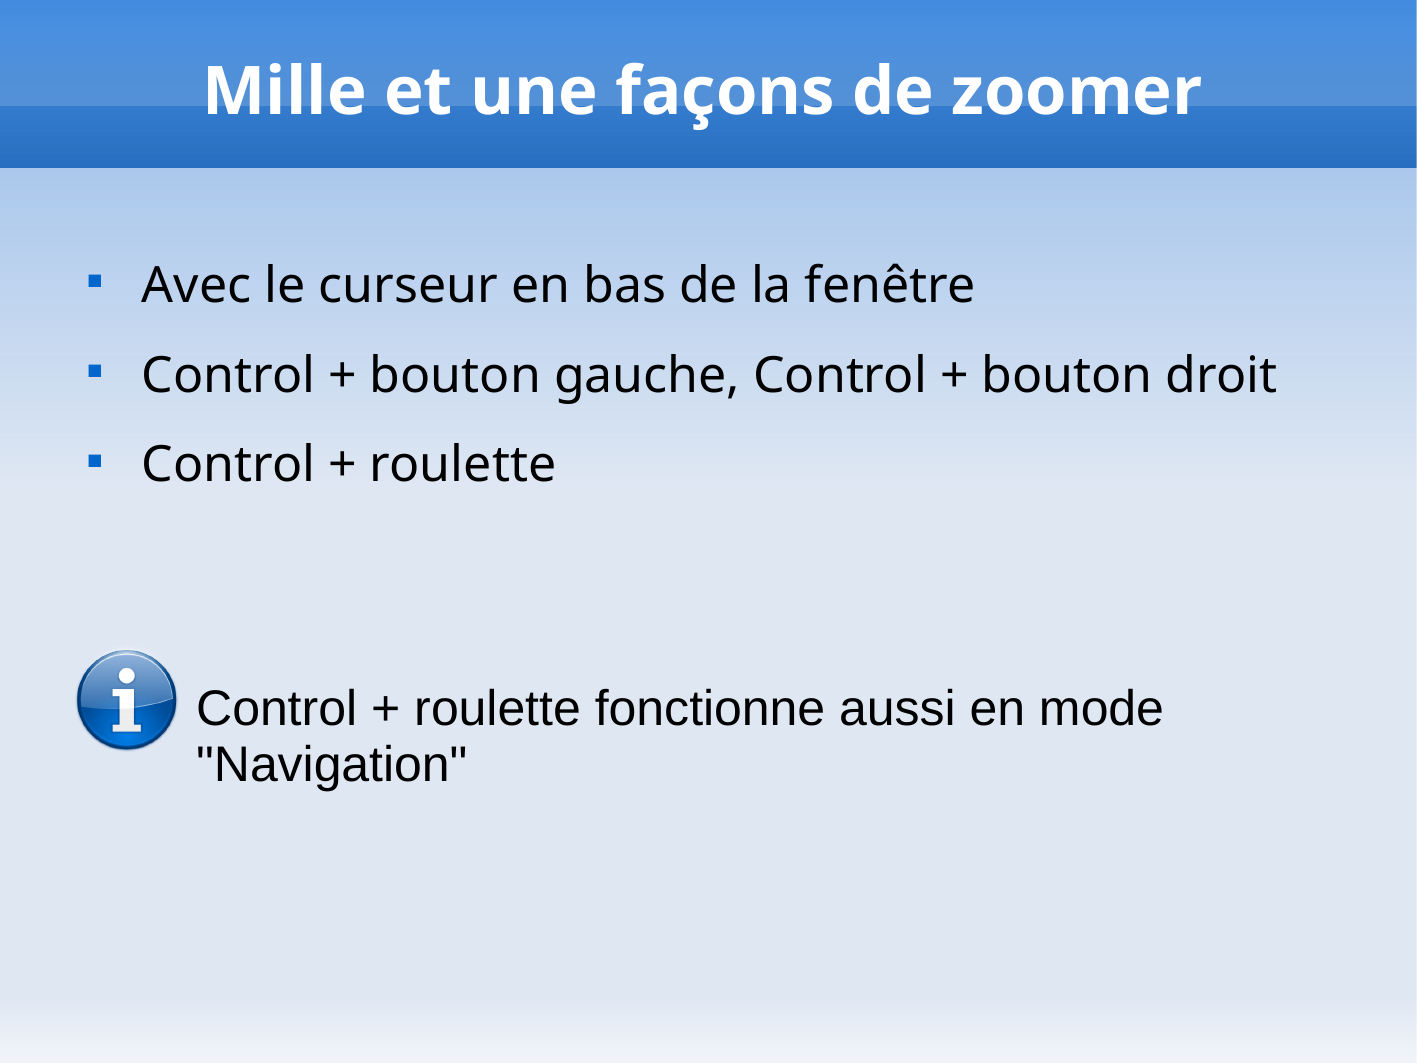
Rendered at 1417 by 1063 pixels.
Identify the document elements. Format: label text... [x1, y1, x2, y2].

title Mille et une façons de zoomer [65, 0, 1341, 178]
list Avec le curseur en bas de la fenêtre Control + bouton gauche, Control + bouton droit Control + roulette [70, 248, 1346, 950]
text_box [70, 244, 1346, 248]
picture [0, 0, 1417, 1063]
text_box Control + roulette fonctionne aussi en mode "Navigation" [196, 680, 1283, 792]
